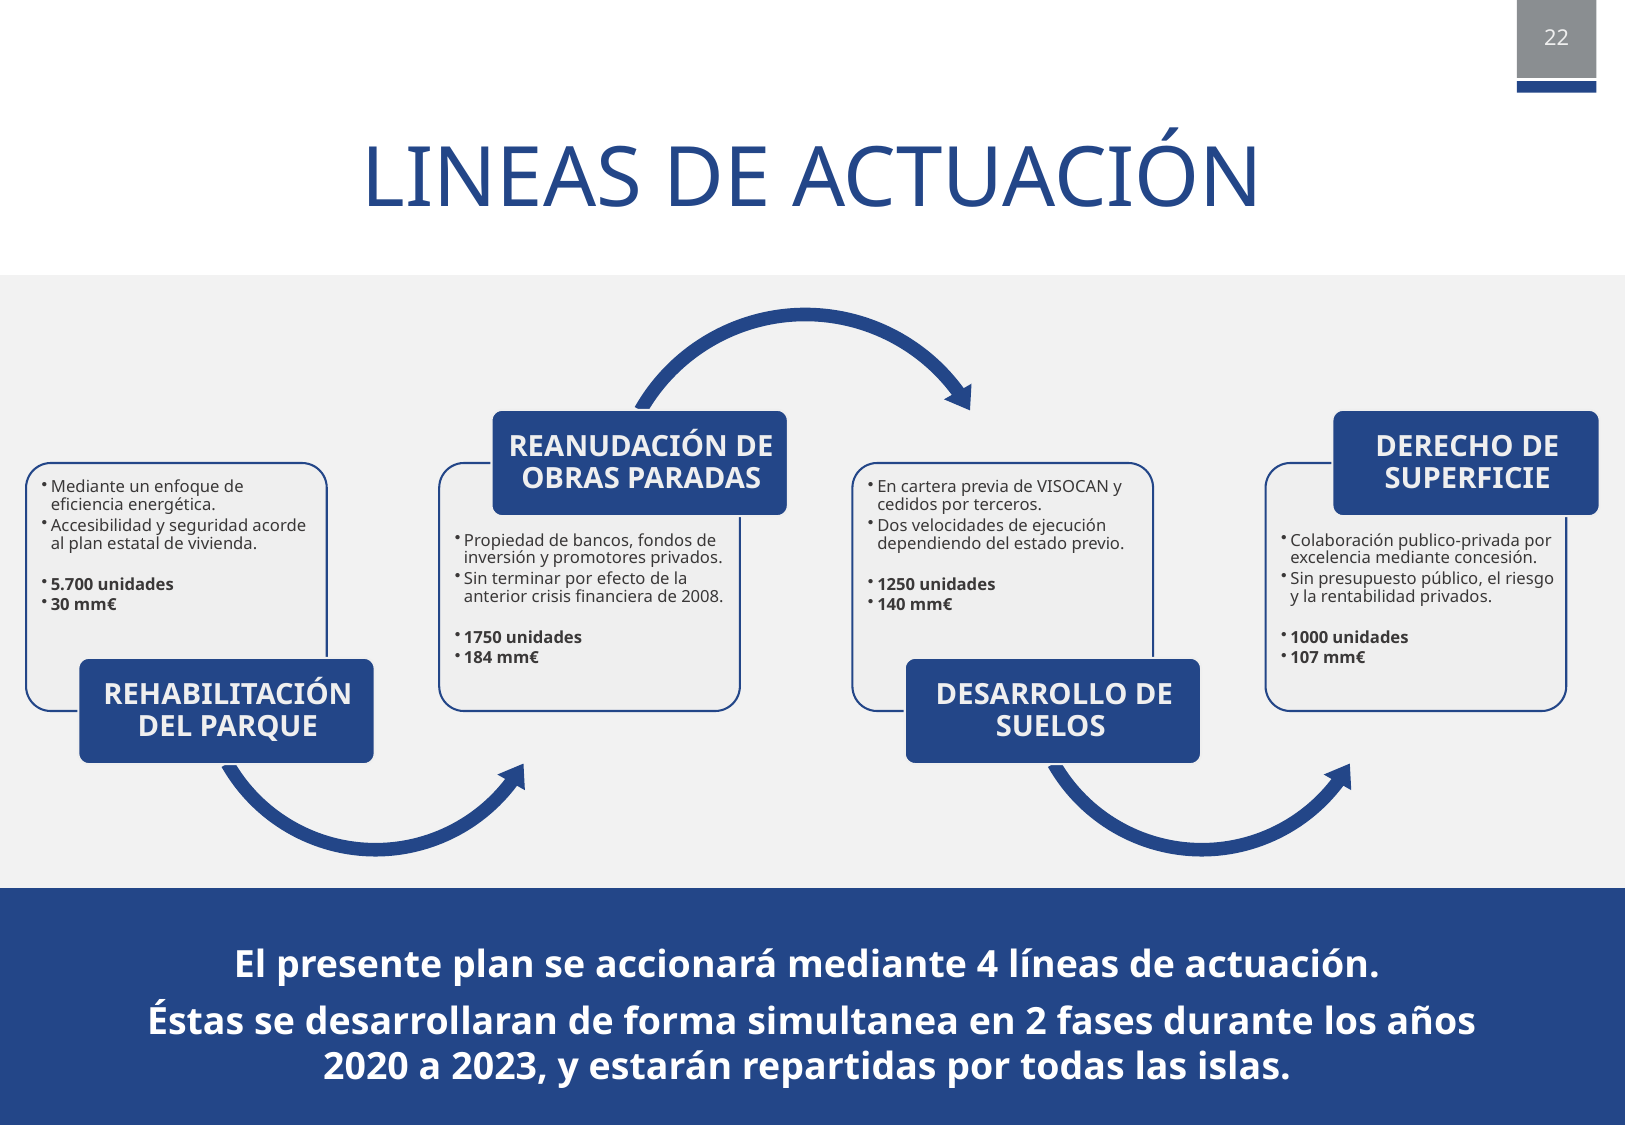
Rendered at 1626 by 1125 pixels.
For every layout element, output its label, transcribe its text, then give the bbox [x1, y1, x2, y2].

text_box El presente plan se accionará mediante 4 líneas de actuación. Éstas se desarrollaran de forma simultanea en 2 fases durante los años 2020 a 2023, y estarán repartidas por todas las islas. [123, 932, 1502, 1095]
text_box DERECHO DE SUPERFICIE [1332, 409, 1600, 517]
text_box [0, 275, 1625, 1125]
text_box DESARROLLO DE SUELOS [904, 657, 1202, 765]
text_box Propiedad de bancos, fondos de inversión y promotores privados. Sin terminar por efecto de la anterior crisis financiera de 2008. 1750 unidades 184 mm€ [439, 462, 740, 712]
text_box REHABILITACIÓN DEL PARQUE [78, 657, 375, 765]
text_box Colaboración publico-privada por excelencia mediante concesión. Sin presupuesto público, el riesgo y la rentabilidad privados. 1000 unidades 107 mm€ [1265, 462, 1567, 712]
text_box Mediante un enfoque de eficiencia energética. Accesibilidad y seguridad acorde al plan estatal de vivienda. 5.700 unidades 30 mm€ [26, 462, 327, 712]
text_box En cartera previa de VISOCAN y cedidos por terceros. Dos velocidades de ejecución dependiendo del estado previo. 1250 unidades 140 mm€ [852, 462, 1154, 712]
list LINEAS DE ACTUACIÓN [142, 137, 1483, 222]
text_box REANUDACIÓN DE OBRAS PARADAS [491, 409, 788, 517]
